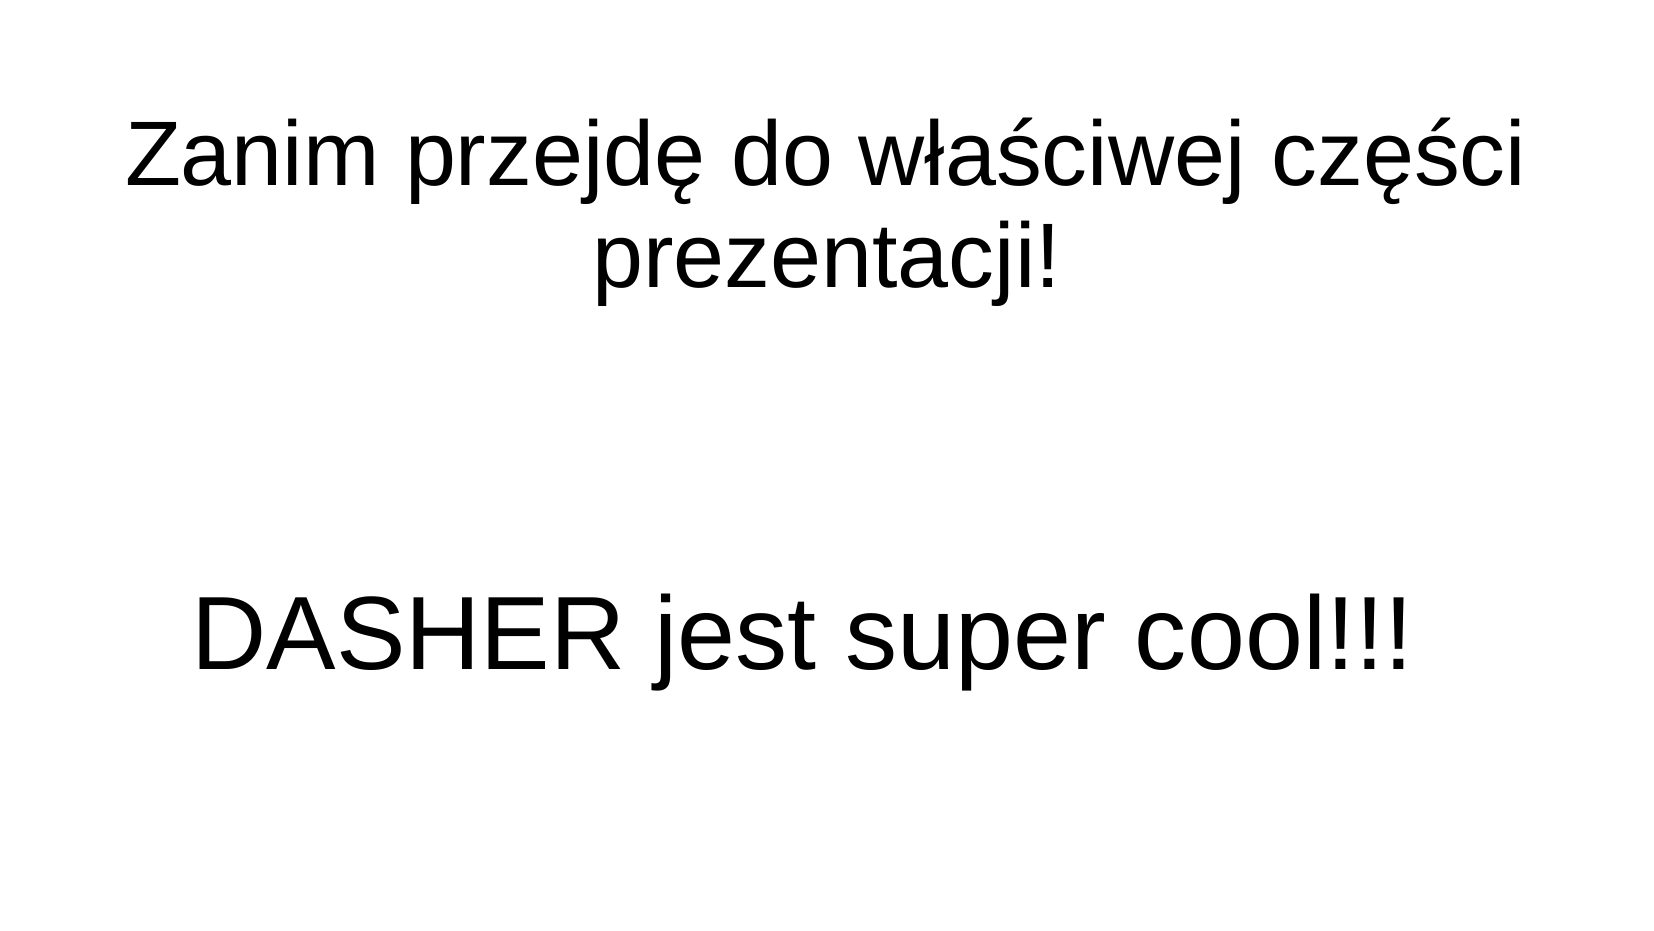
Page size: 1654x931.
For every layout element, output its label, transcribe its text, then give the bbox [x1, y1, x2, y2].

title Zanim przejdę do właściwej części prezentacji! [82, 101, 1571, 308]
text_box DASHER jest super cool!!! [82, 568, 1524, 700]
